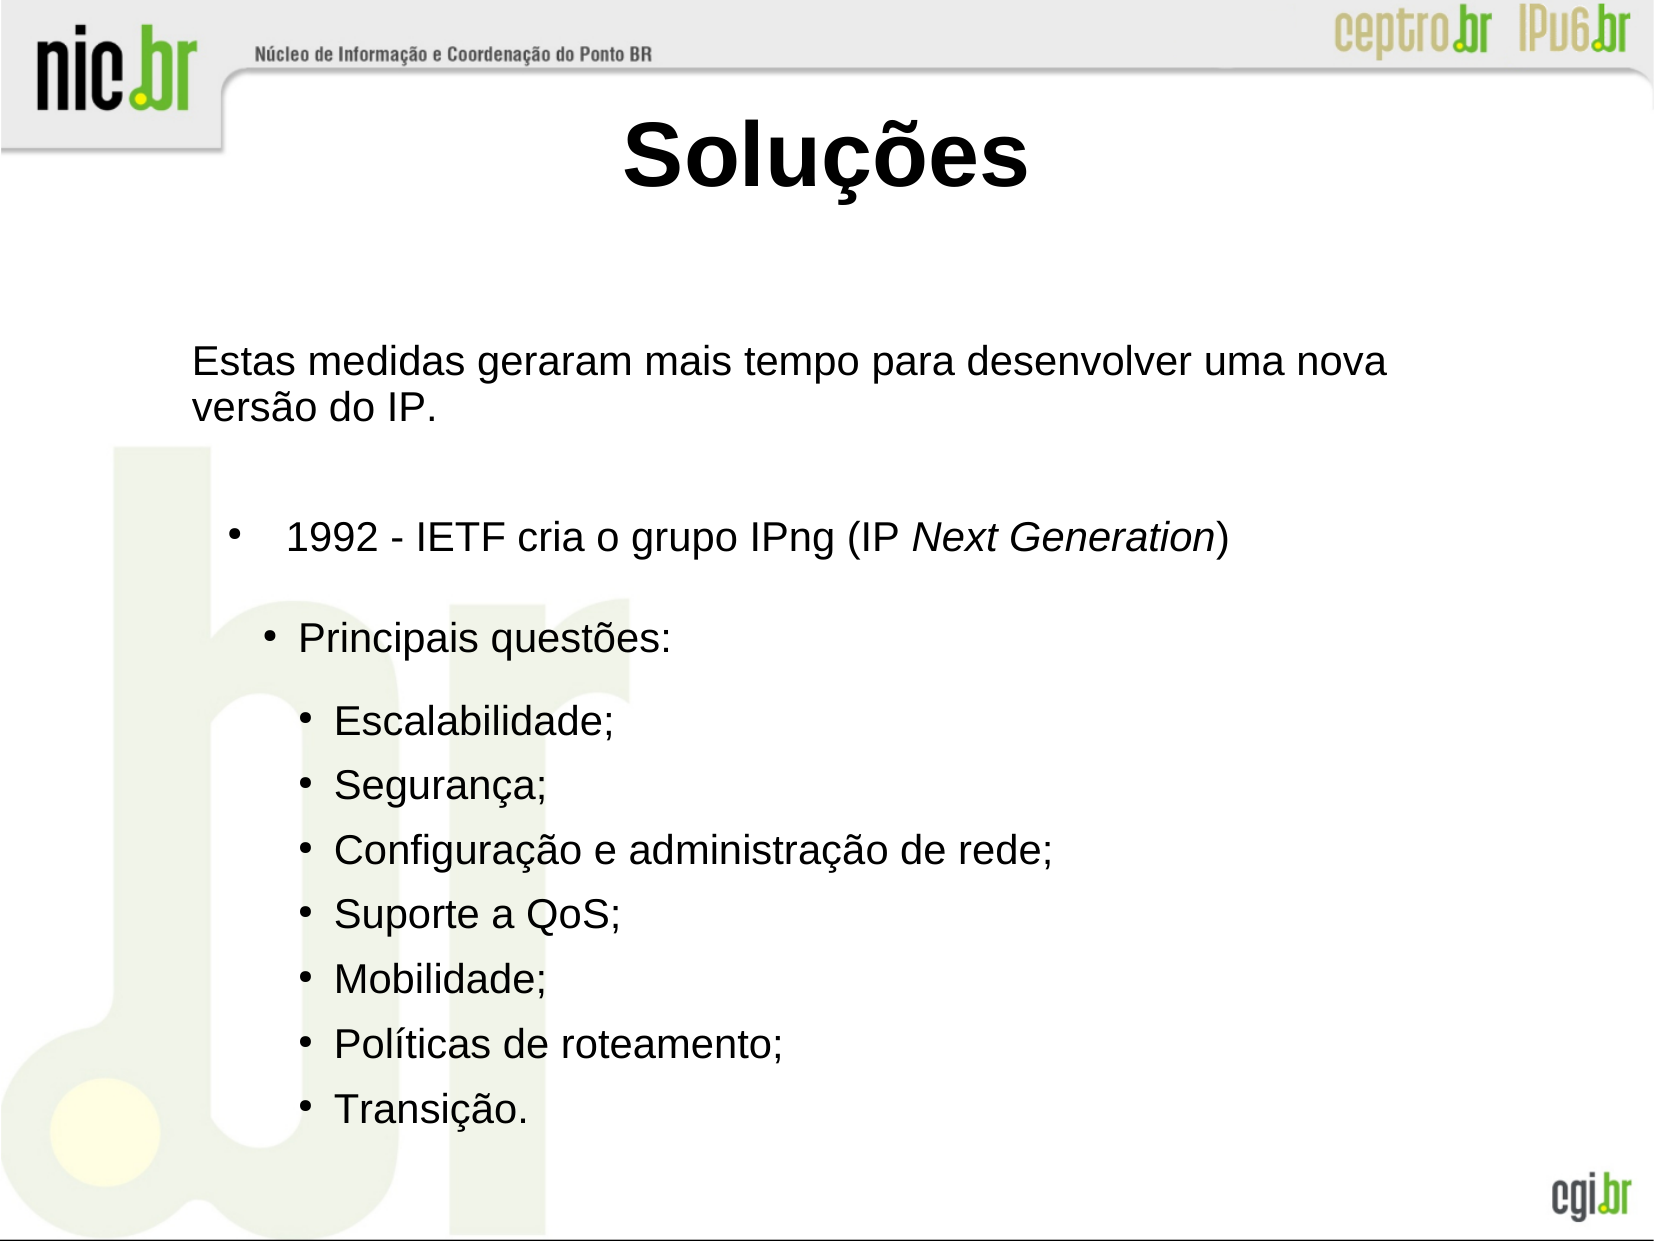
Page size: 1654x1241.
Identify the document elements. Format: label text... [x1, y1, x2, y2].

picture [0, 0, 1654, 1241]
text_box Soluções [88, 97, 1565, 215]
text_box Estas medidas geraram mais tempo para desenvolver uma nova versão do IP. 1992 - IETF cria o grupo IPng (IP Next Generation)‏ Principais questões: Escalabilidade; Segurança; Configuração e administração de rede; Suporte a QoS; Mobilidade; Políticas de roteamento; Transição. [177, 330, 1477, 384]
